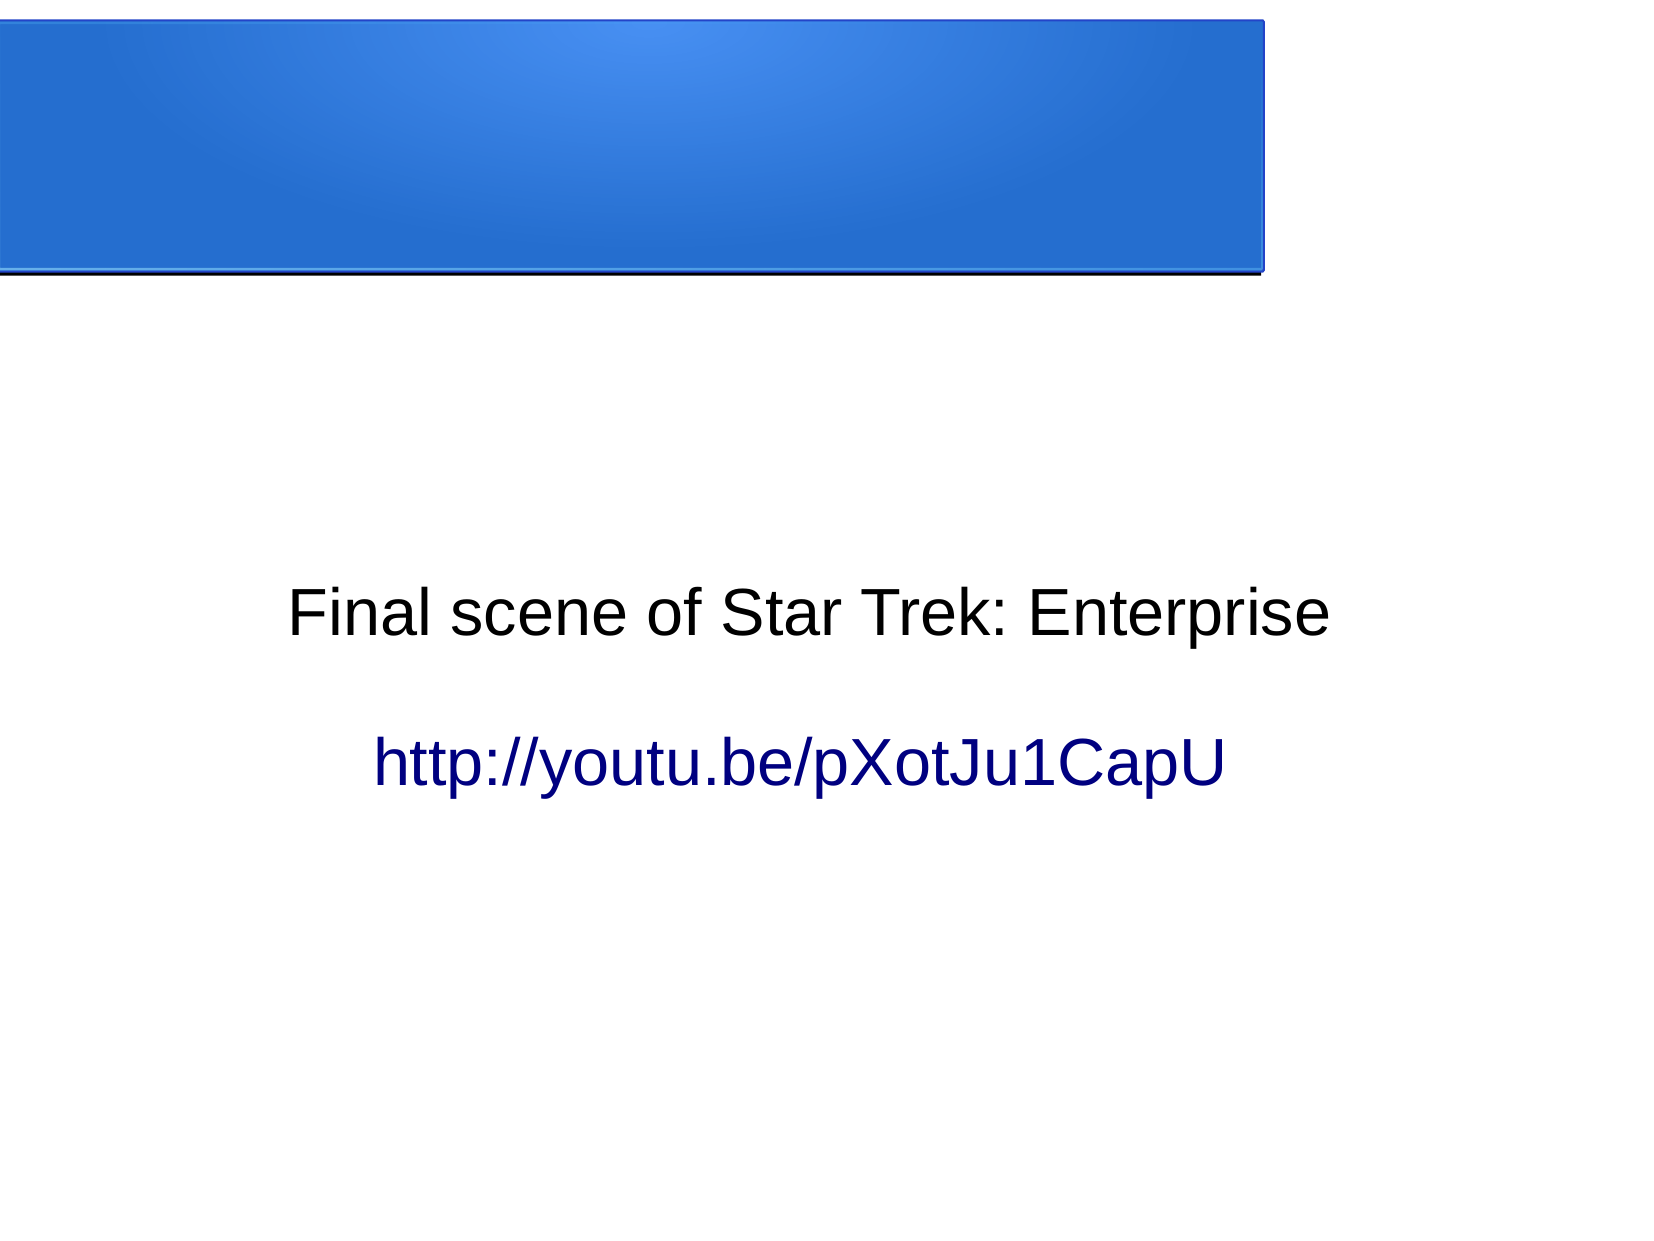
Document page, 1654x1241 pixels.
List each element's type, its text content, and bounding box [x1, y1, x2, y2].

subtitle Final scene of Star Trek: Enterprise http://youtu.be/pXotJu1CapU [82, 290, 1538, 1010]
